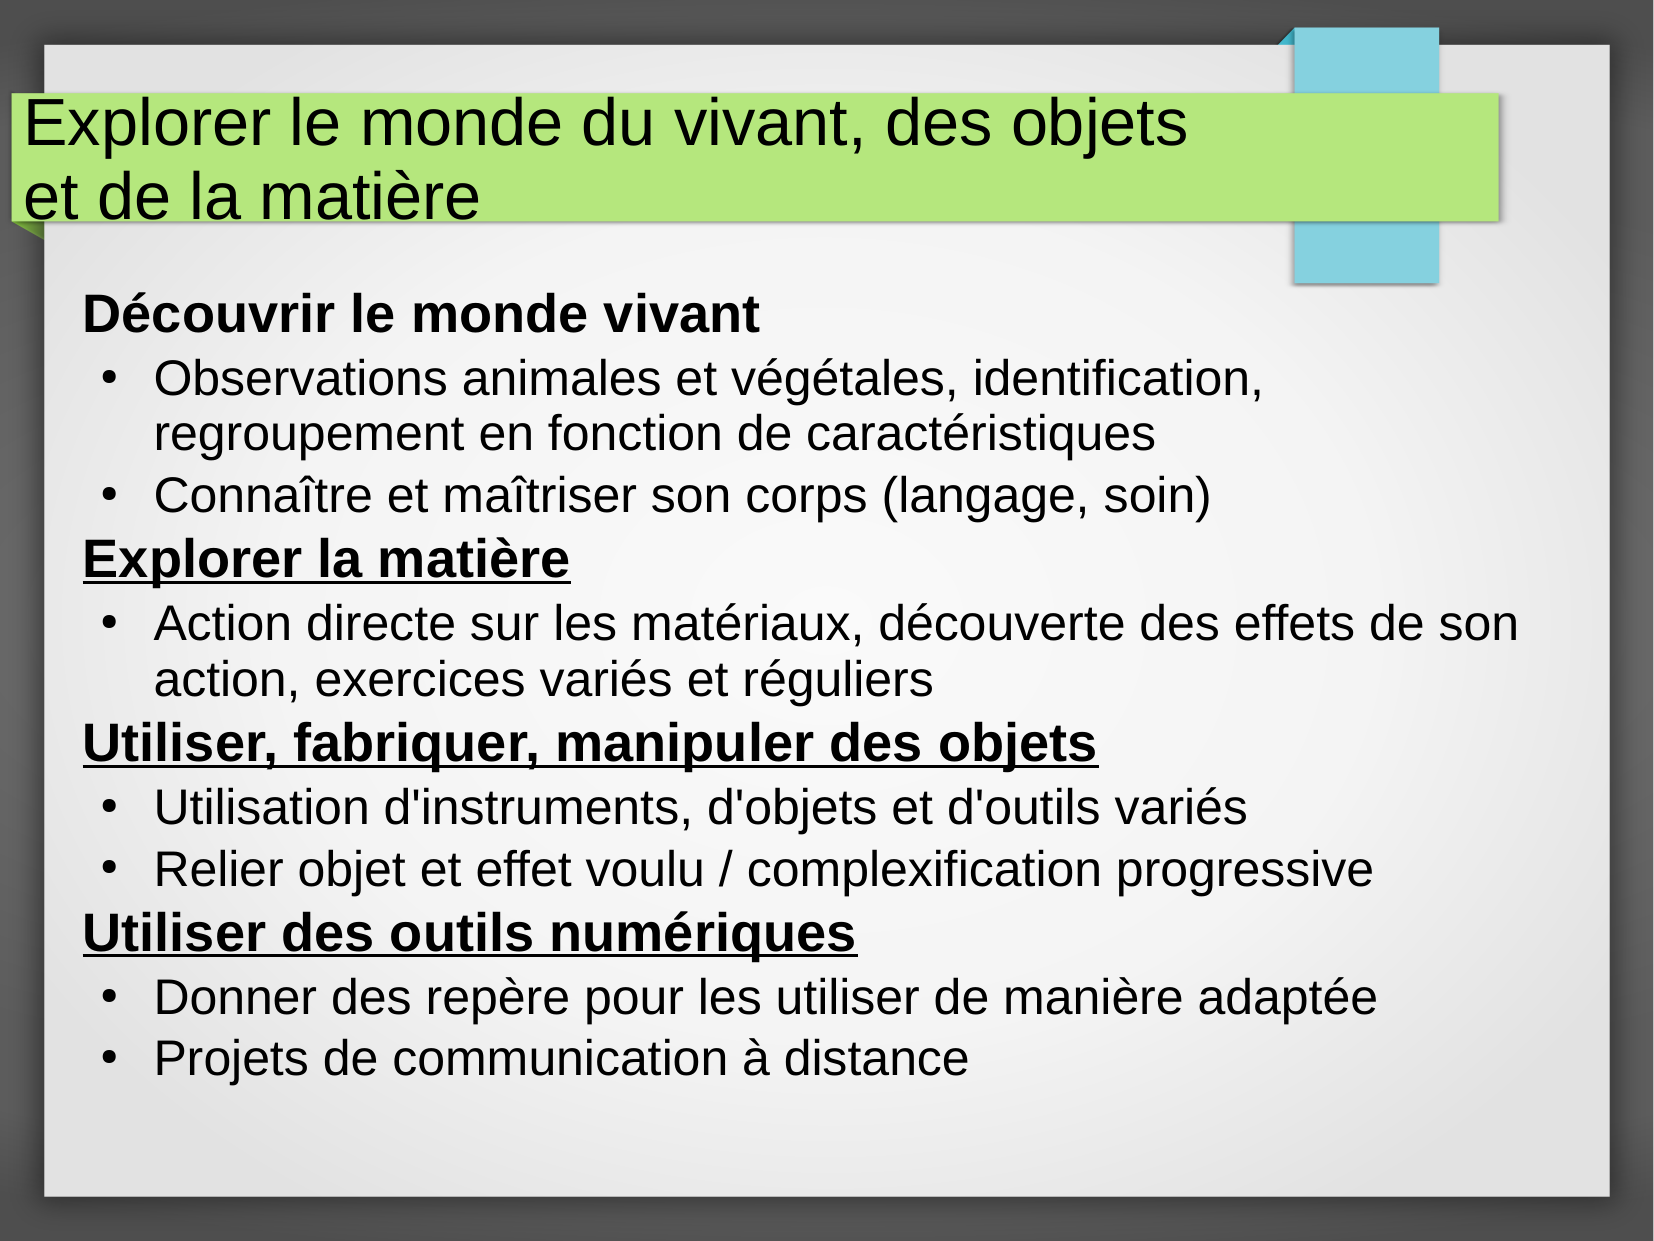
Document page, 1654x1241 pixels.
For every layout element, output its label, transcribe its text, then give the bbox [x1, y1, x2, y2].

title Explorer le monde du vivant, des objets et de la matière [23, 84, 1205, 235]
picture [0, 0, 1654, 1241]
list Découvrir le monde vivant Observations animales et végétales, identification, regroupement en fonction de caractéristiques Connaître et maîtriser son corps (langage, soin) Explorer la matière Action directe sur les matériaux, découverte des effets de son action, exercices variés et réguliers Utiliser, fabriquer, manipuler des objets Utilisation d'instruments, d'objets et d'outils variés Relier objet et effet voulu / complexification progressive Utiliser des outils numériques Donner des repère pour les utiliser de manière adaptée Projets de communication à distance [82, 283, 1538, 1170]
